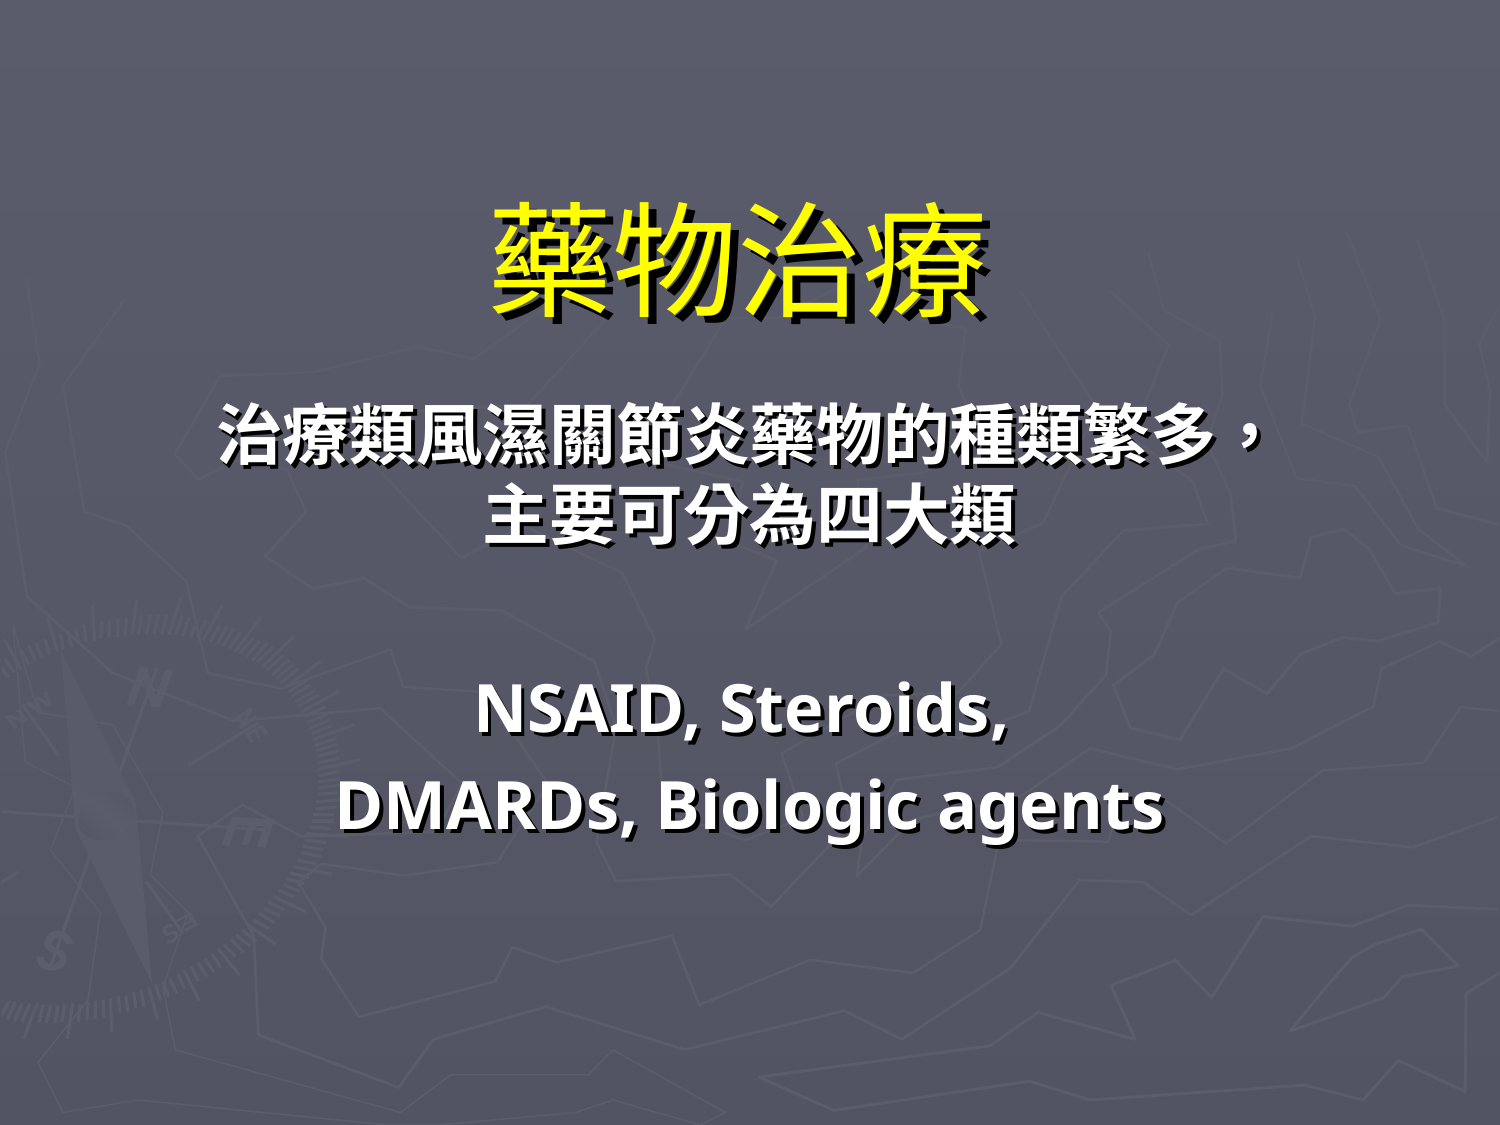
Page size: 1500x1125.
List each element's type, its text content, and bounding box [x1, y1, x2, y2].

subtitle 治療類風濕關節炎藥物的種類繁多， 主要可分為四大類 NSAID, Steroids, DMARDs, Biologic agents [123, 385, 1377, 941]
title 藥物治療 [100, 54, 1376, 340]
